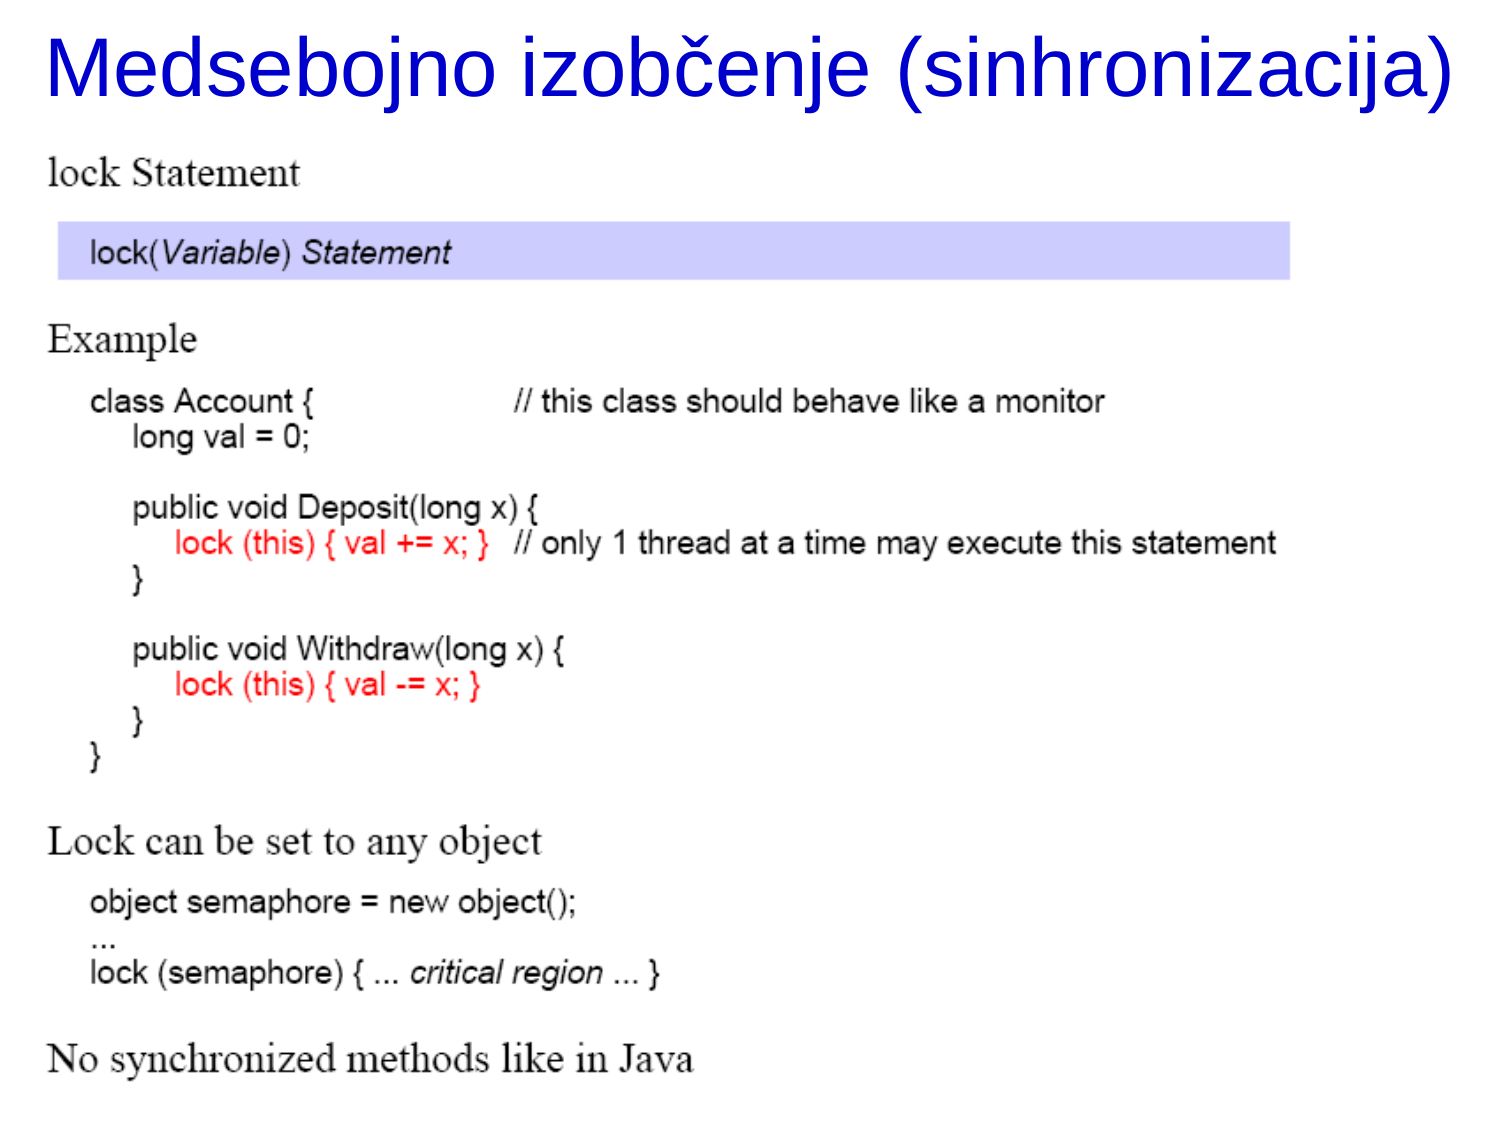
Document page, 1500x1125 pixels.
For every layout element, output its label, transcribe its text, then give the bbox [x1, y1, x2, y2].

title Medsebojno izobčenje (sinhronizacija) [0, 0, 1500, 126]
picture [0, 137, 1377, 1099]
